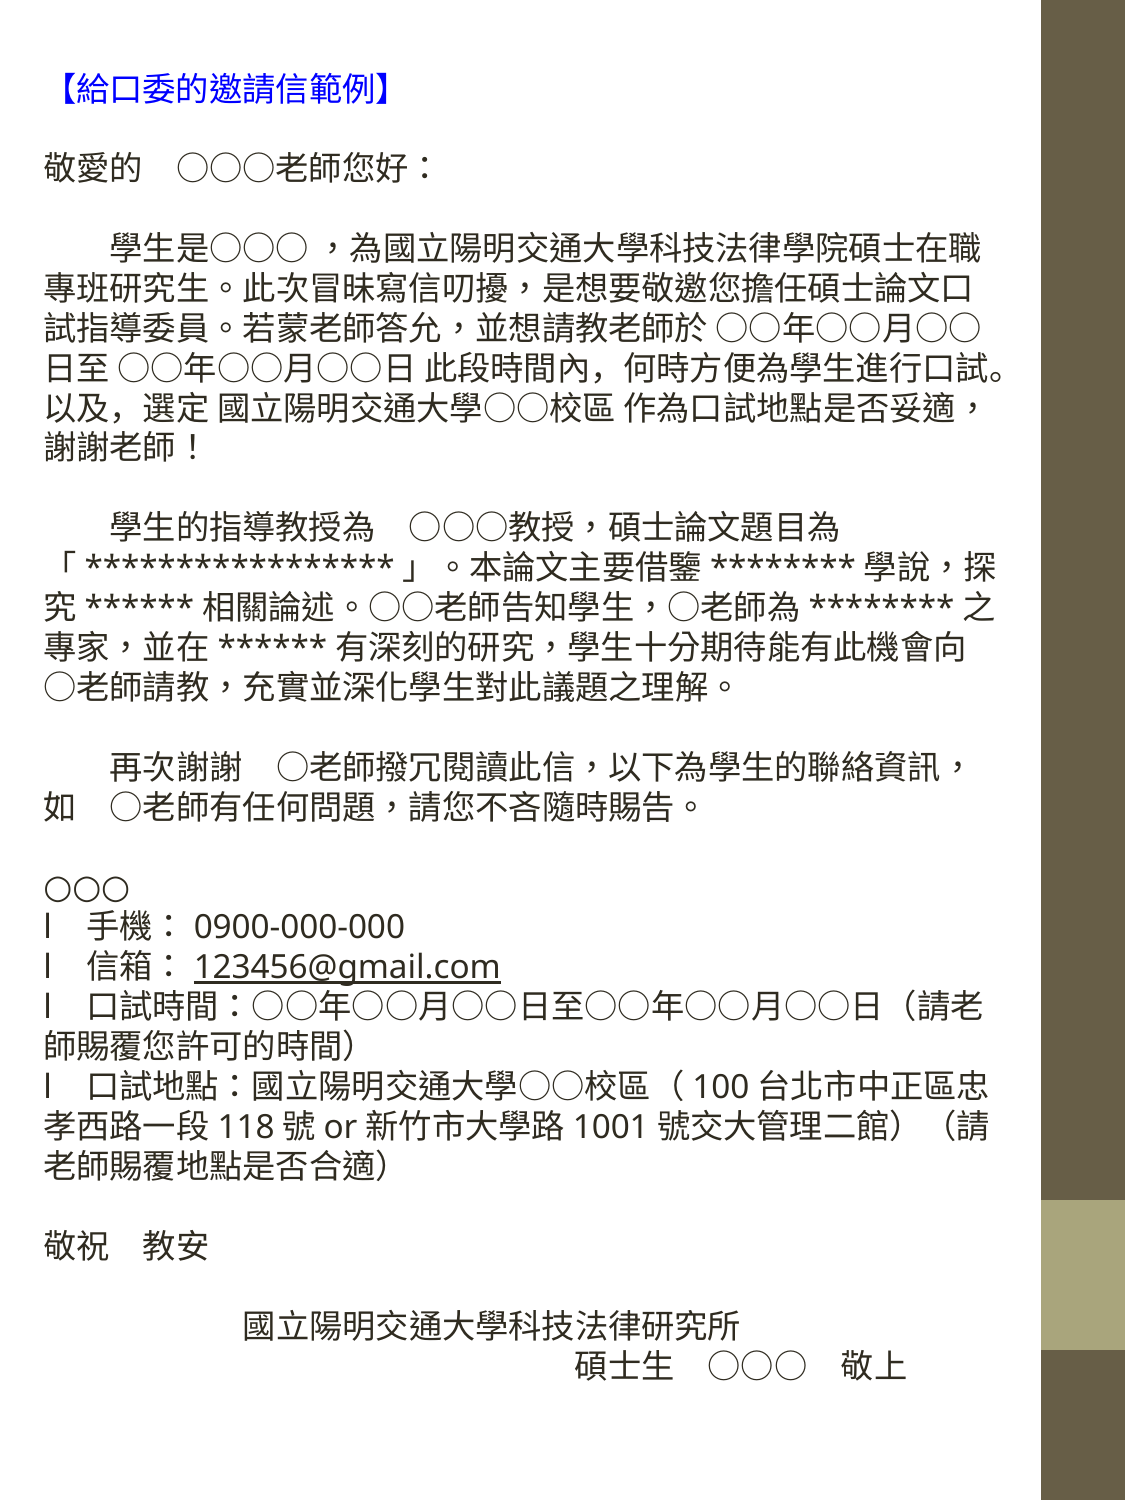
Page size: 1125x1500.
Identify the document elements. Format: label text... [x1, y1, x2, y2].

text_box 敬愛的 ○○○老師您好： 學生是○○○ ，為國立陽明交通大學科技法律學院碩士在職專班研究生。此次冒昧寫信叨擾，是想要敬邀您擔任碩士論文口試指導委員。若蒙老師答允，並想請教老師於 ○○年○○月○○日至 ○○年○○月○○日 此段時間內，何時方便為學生進行口試。以及，選定 國立陽明交通大學○○校區 作為口試地點是否妥適，謝謝老師！ 學生的指導教授為 ○○○教授，碩士論文題目為「*****************」。本論文主要借鑒********學說，探究******相關論述。○○老師告知學生，○老師為********之專家，並在******有深刻的研究，學生十分期待能有此機會向 ○老師請教，充實並深化學生對此議題之理解。 再次謝謝 ○老師撥冗閱讀此信，以下為學生的聯絡資訊，如 ○老師有任何問題，請您不吝隨時賜告。 ○○○ l 手機：0900-000-000 l 信箱：123456@gmail.com l 口試時間：○○年○○月○○日至○○年○○月○○日（請老師賜覆您許可的時間） l 口試地點：國立陽明交通大學○○校區（100台北市中正區忠孝西路一段118號or新竹市大學路1001號交大管理二館）（請老師賜覆地點是否合適） 敬祝 教安 國立陽明交通大學科技法律研究所 碩士生 ○○○ 敬上 [28, 139, 1023, 1448]
text_box 【給口委的邀請信範例】 [28, 60, 429, 117]
